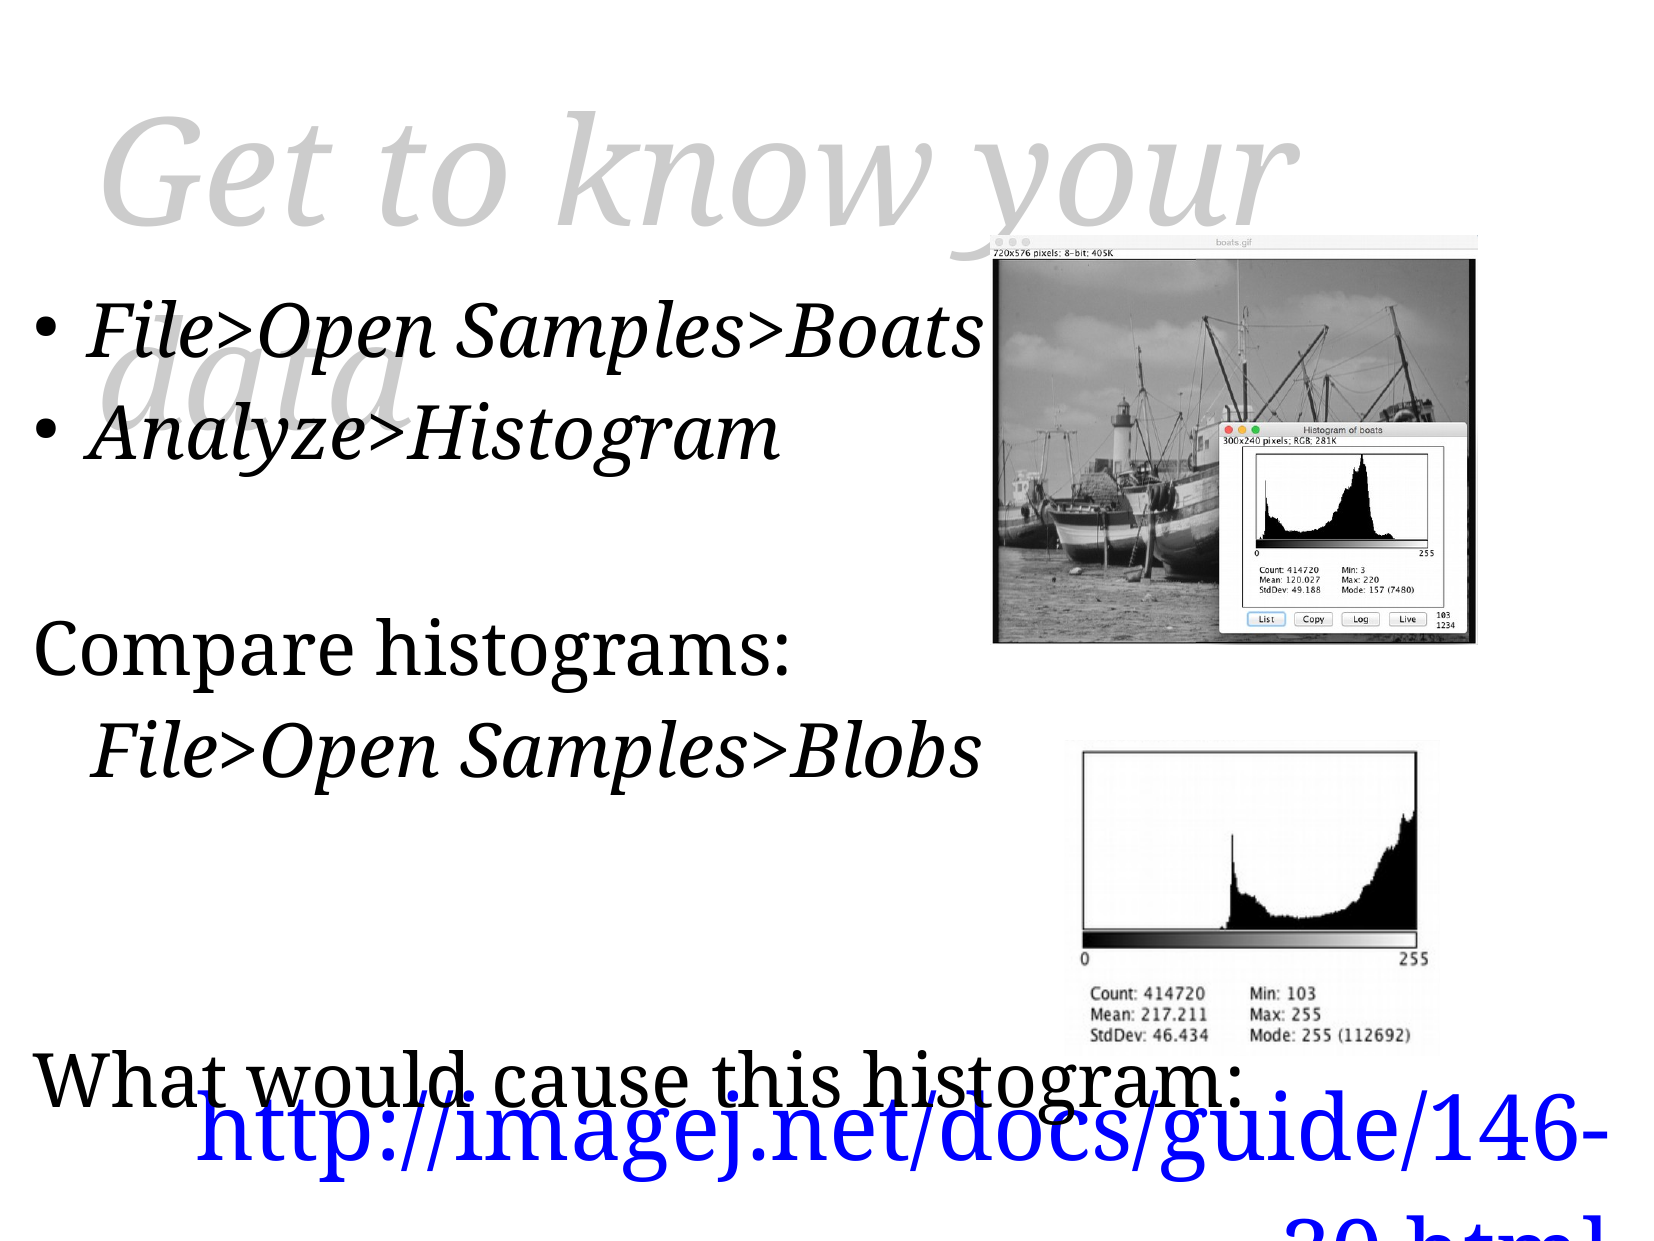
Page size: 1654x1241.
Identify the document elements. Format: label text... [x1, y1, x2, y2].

text_box Get to know your data [81, 57, 1654, 239]
text_box http://imagej.net/docs/guide/146-30.html [50, 1055, 1626, 1172]
picture [990, 235, 1478, 646]
text_box File>Open Samples>Boats Analyze>Histogram Compare histograms: File>Open Samples>Blobs What would cause this histogram: [17, 270, 1591, 1106]
